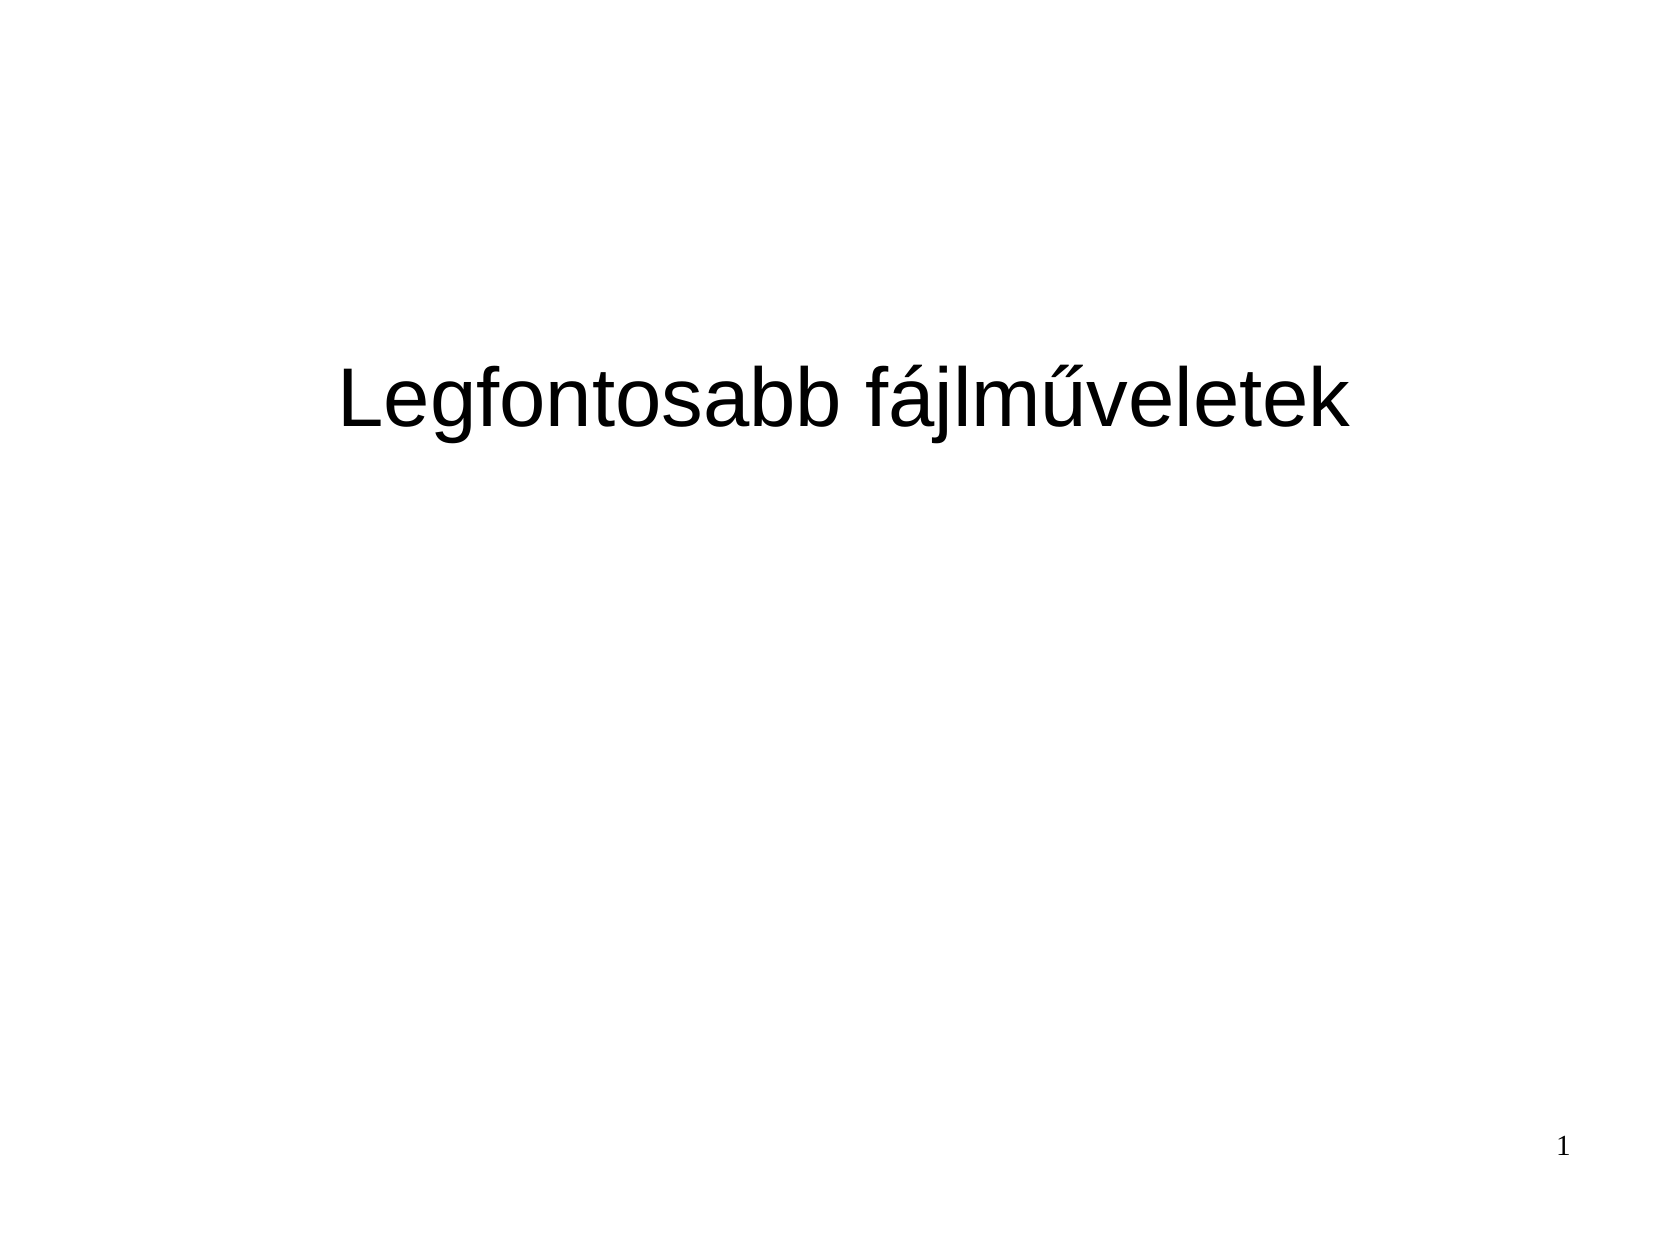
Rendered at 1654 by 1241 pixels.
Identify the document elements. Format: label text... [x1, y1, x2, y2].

title Legfontosabb fájlműveletek [124, 290, 1530, 497]
